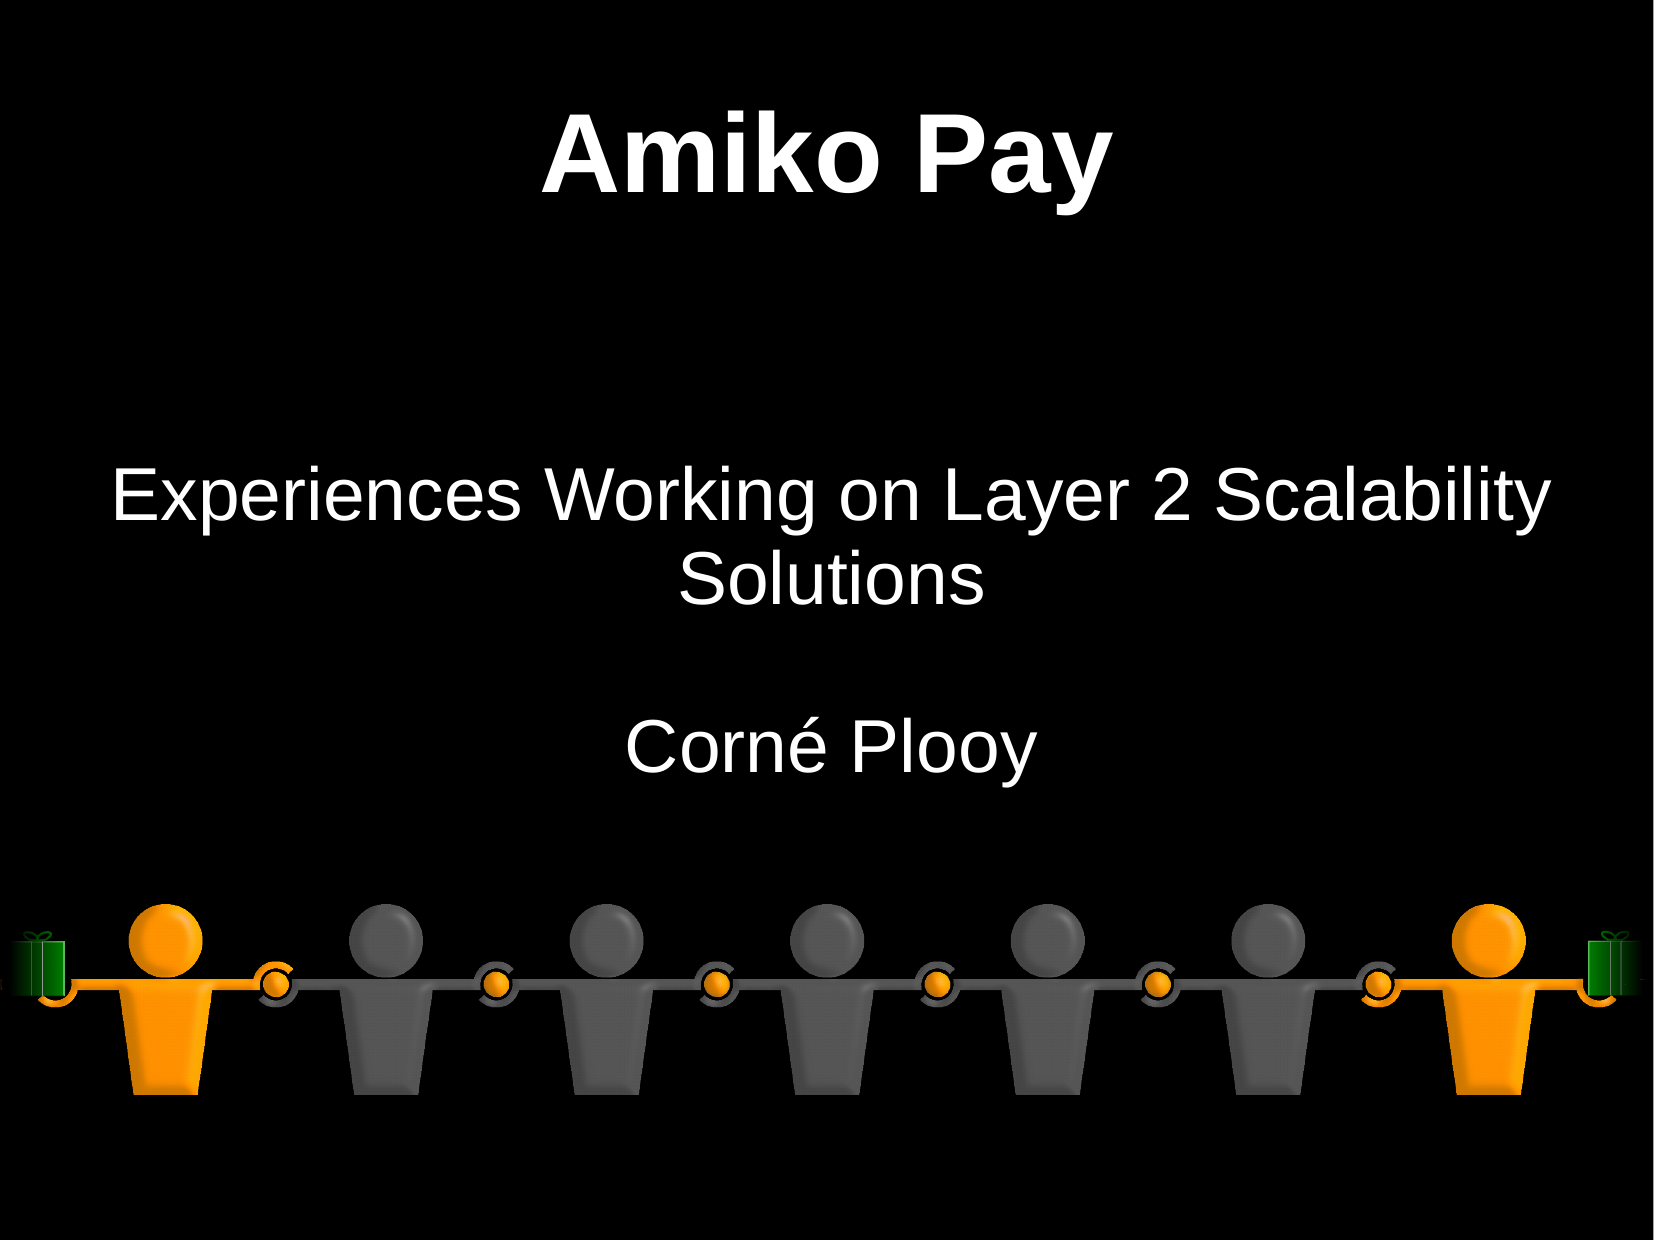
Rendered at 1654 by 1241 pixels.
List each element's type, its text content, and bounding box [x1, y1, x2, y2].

title Amiko Pay [82, 49, 1571, 257]
subtitle Experiences Working on Layer 2 Scalability Solutions Corné Plooy [103, 261, 1560, 873]
picture [0, 873, 1654, 1095]
